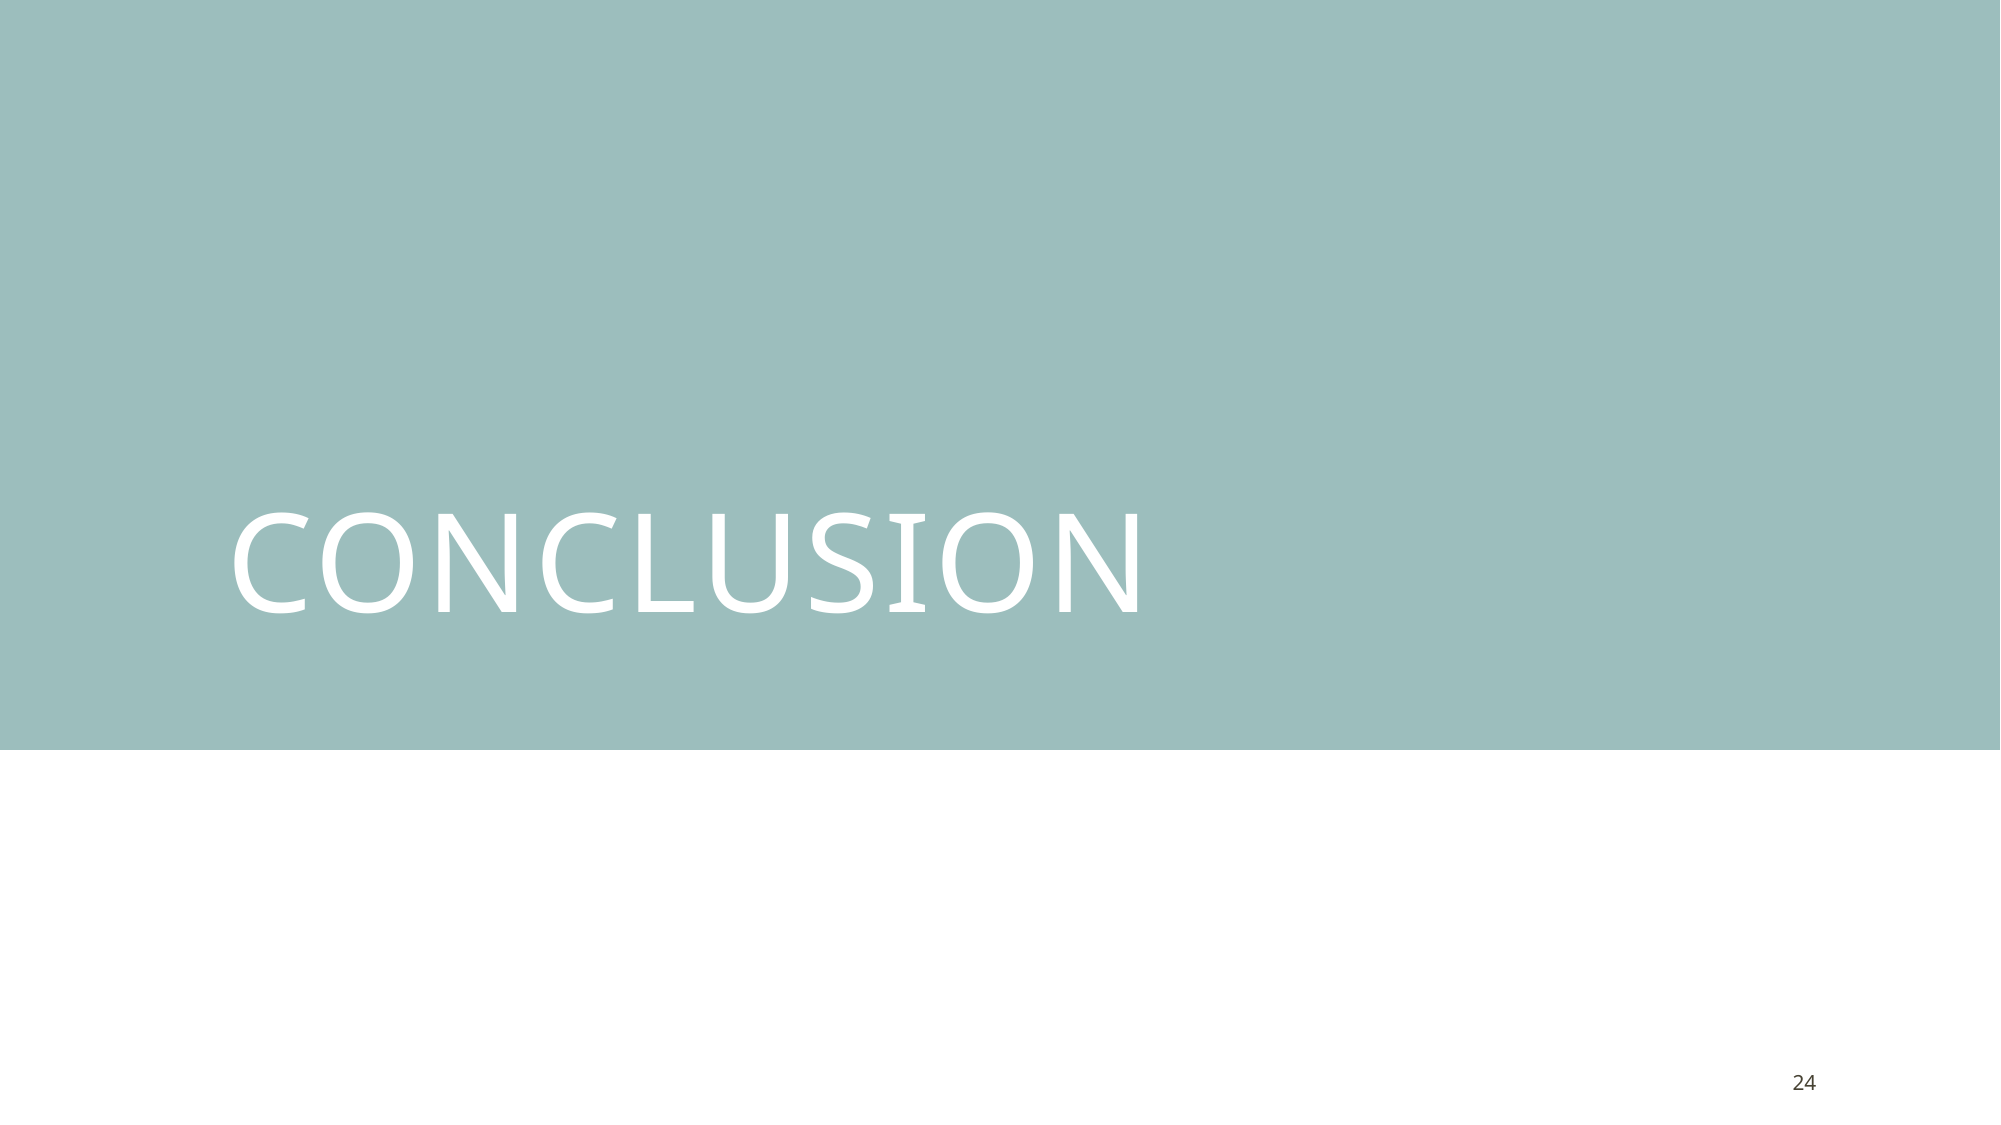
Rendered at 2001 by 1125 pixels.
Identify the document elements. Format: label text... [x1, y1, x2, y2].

text_box [0, 0, 2000, 1125]
title COnclusion [211, 160, 1789, 647]
text_box 24 [1777, 1061, 1938, 1107]
